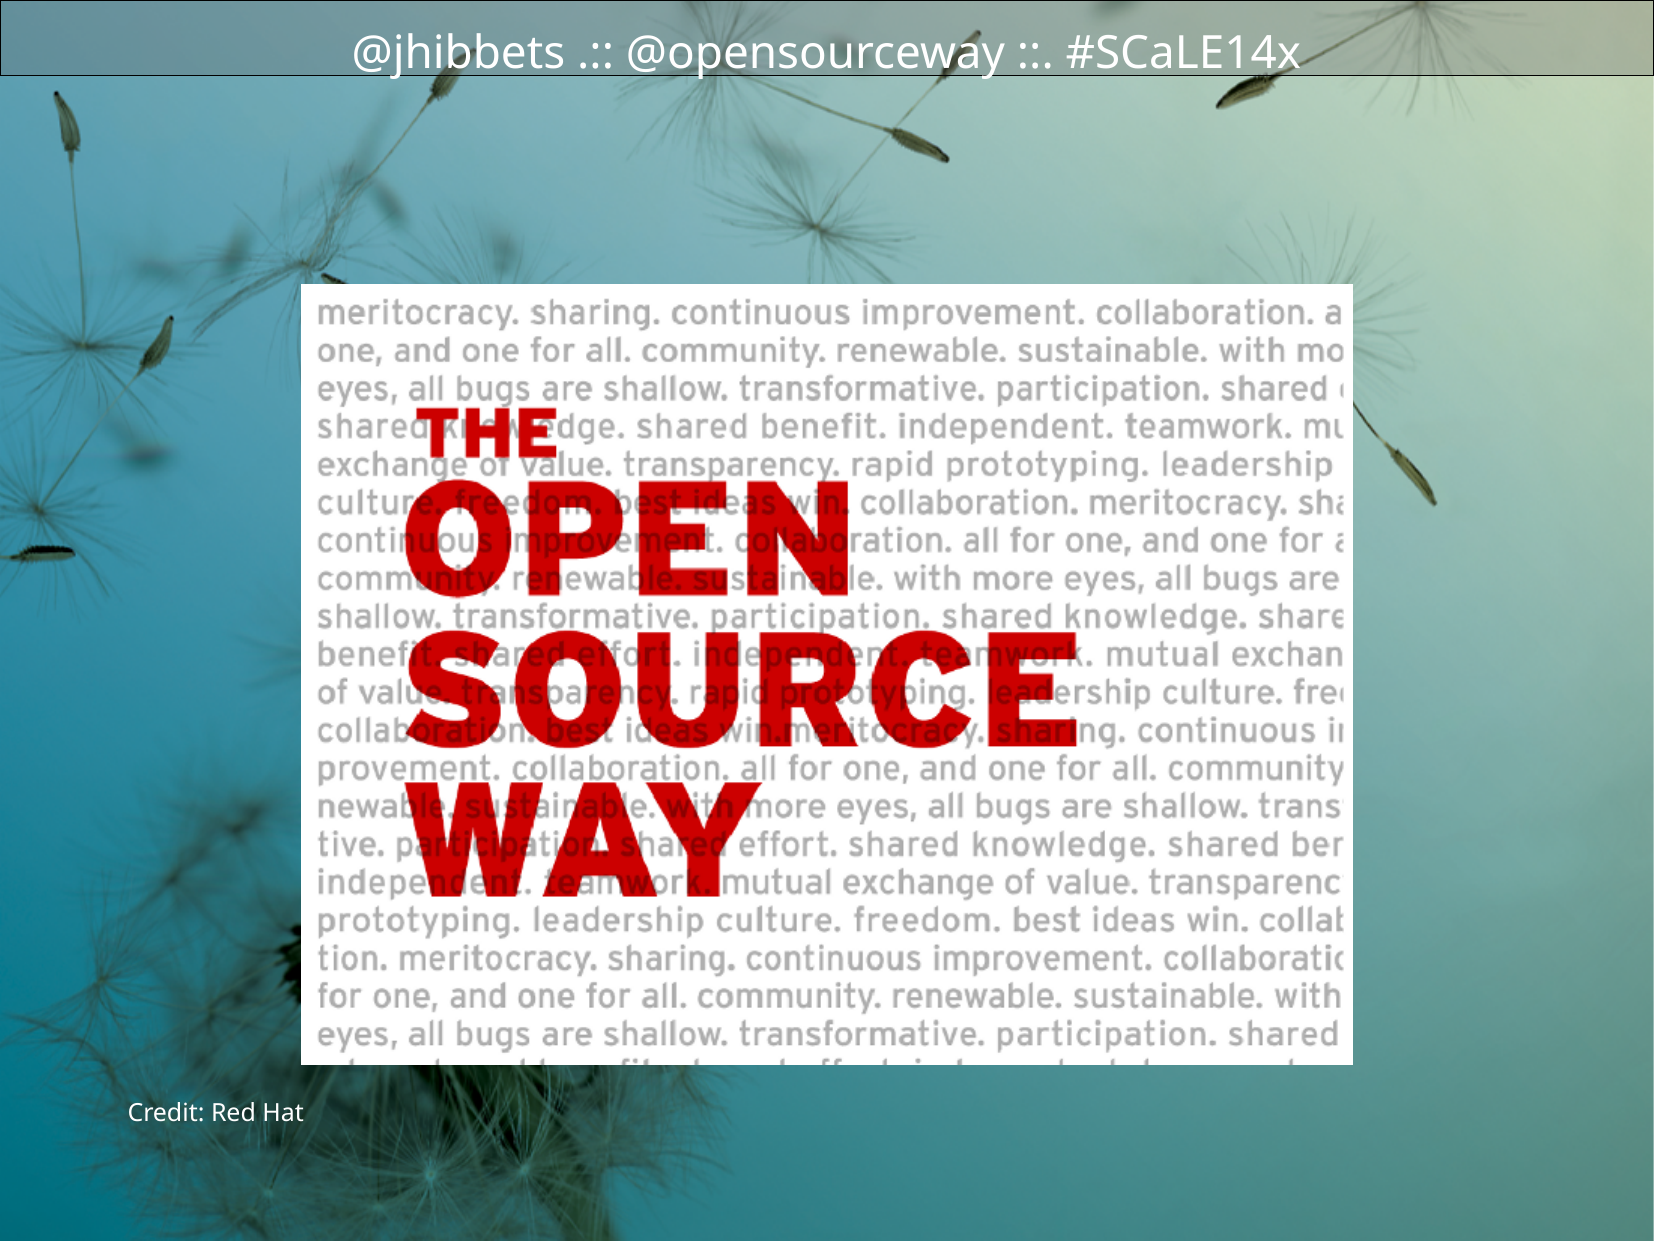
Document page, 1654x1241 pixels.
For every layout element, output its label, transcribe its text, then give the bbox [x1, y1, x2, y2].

text_box Credit: Red Hat [112, 1087, 325, 1128]
picture [0, 76, 1654, 1241]
